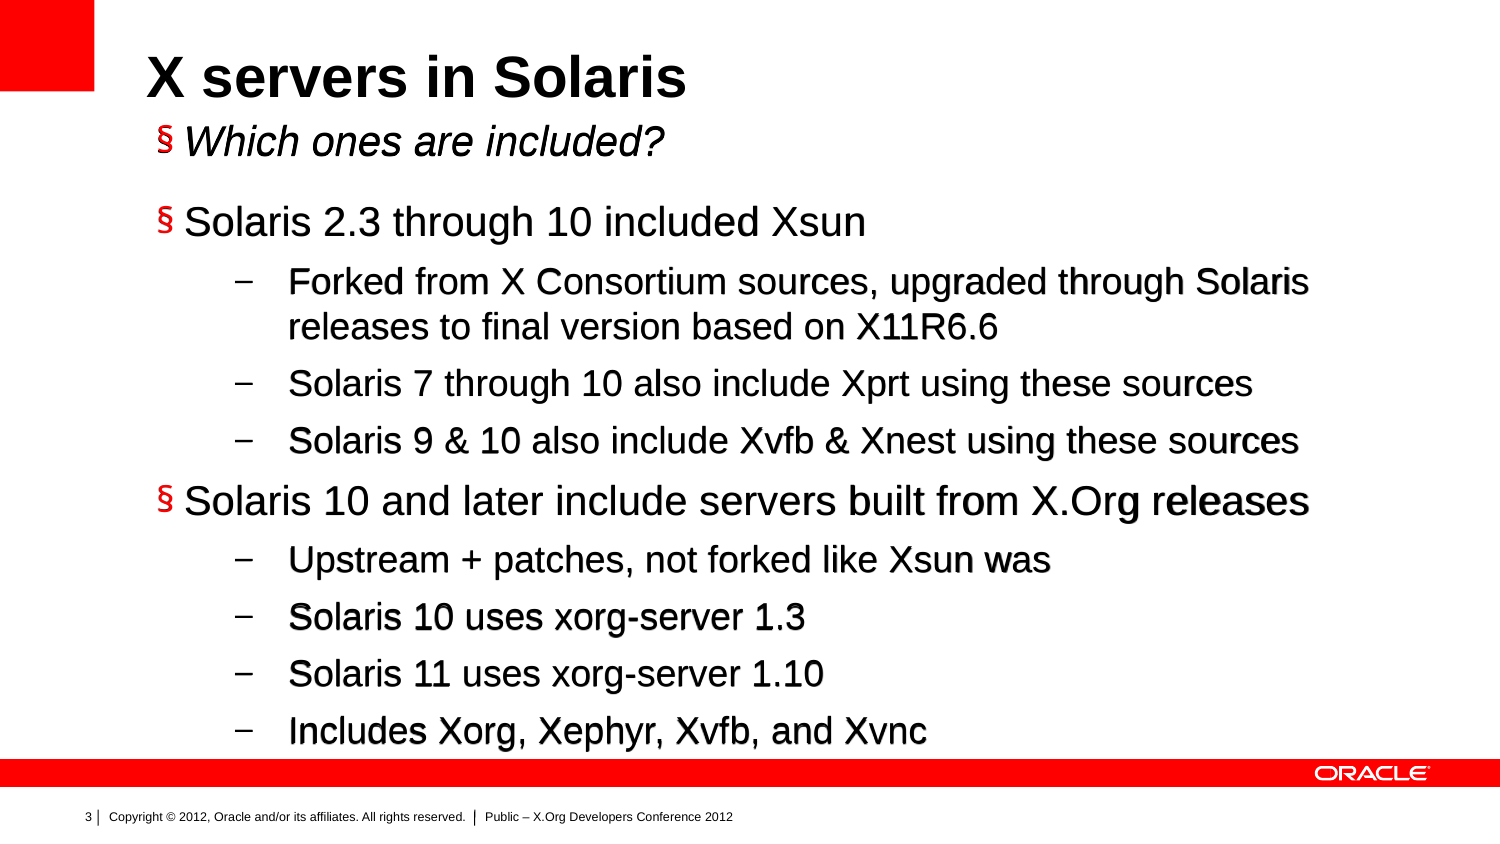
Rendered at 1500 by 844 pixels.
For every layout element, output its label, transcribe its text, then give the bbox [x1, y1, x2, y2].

list Solaris 2.3 through 10 included Xsun Forked from X Consortium sources, upgraded through Solaris releases to final version based on X11R6.6 Solaris 7 through 10 also include Xprt using these sources Solaris 9 & 10 also include Xvfb & Xnest using these sources Solaris 10 and later include servers built from X.Org releases Upstream + patches, not forked like Xsun was Solaris 10 uses xorg-server 1.3 Solaris 11 uses xorg-server 1.10 Includes Xorg, Xephyr, Xvfb, and Xvnc [131, 187, 1463, 776]
list Which ones are included? [131, 106, 1482, 157]
picture [0, 759, 1500, 787]
title X servers in Solaris [131, 40, 1482, 106]
